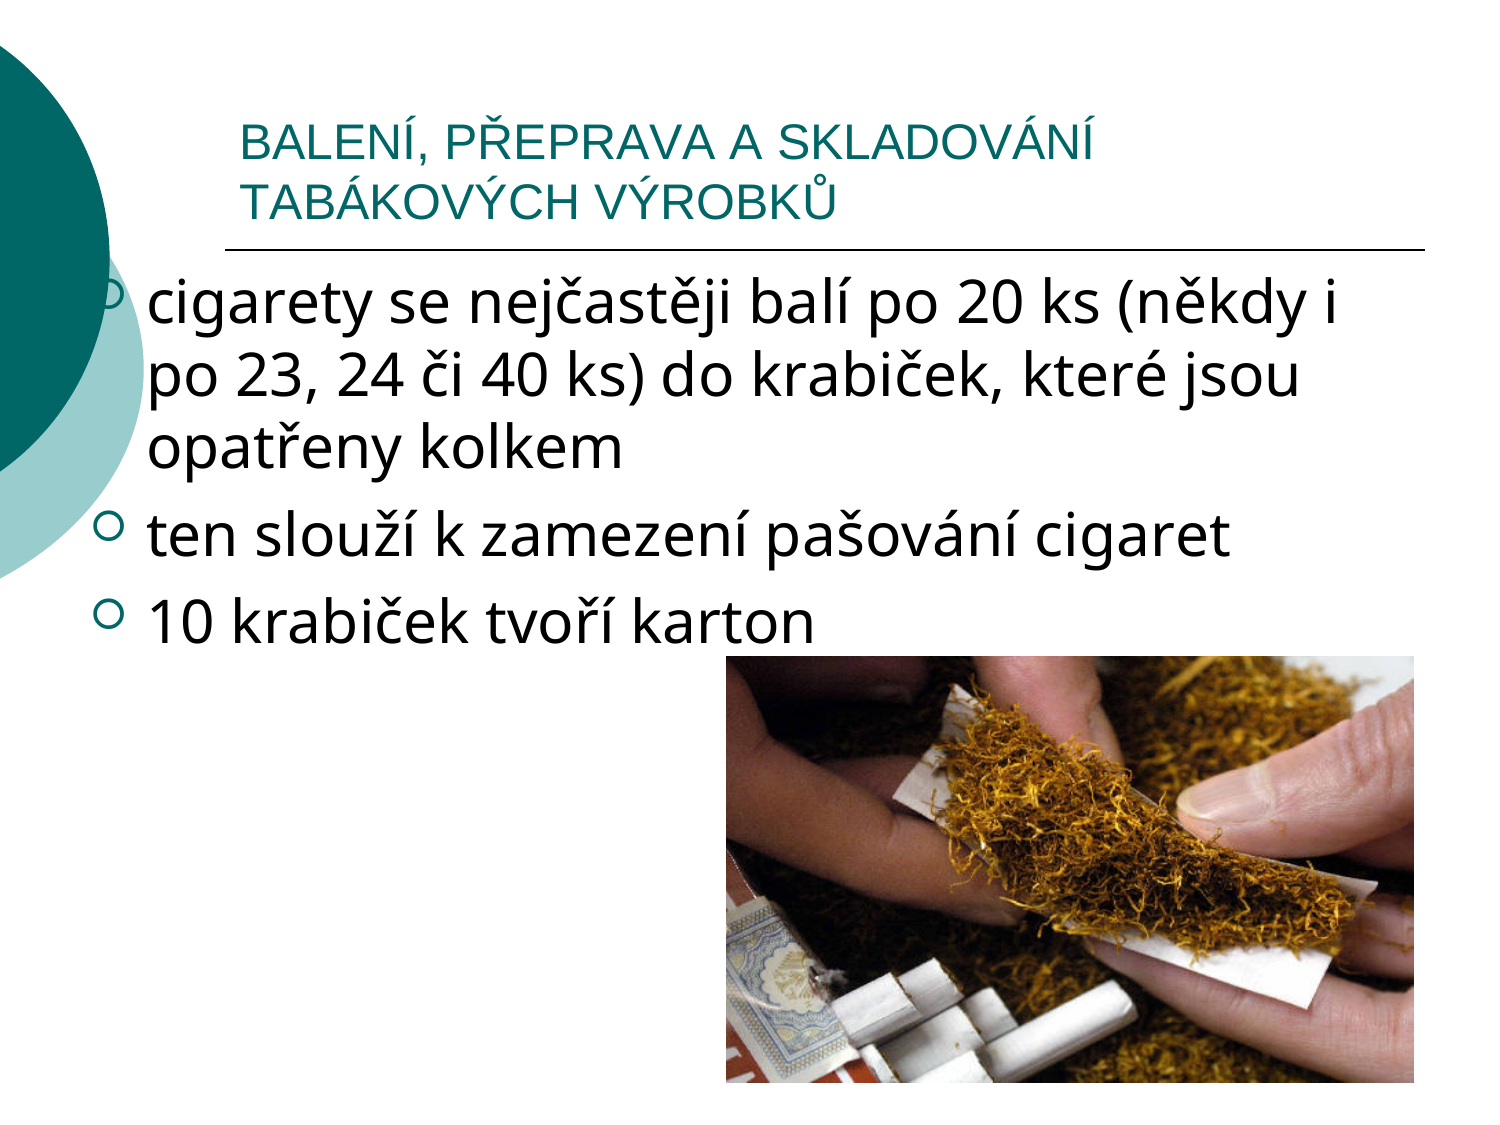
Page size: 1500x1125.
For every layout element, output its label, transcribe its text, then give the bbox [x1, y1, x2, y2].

title BALENÍ, PŘEPRAVA A SKLADOVÁNÍ TABÁKOVÝCH VÝROBKŮ [224, 49, 1425, 237]
list cigarety se nejčastěji balí po 20 ks (někdy i po 23, 24 či 40 ks) do krabiček, které jsou opatřeny kolkem ten slouží k zamezení pašování cigaret 10 krabiček tvoří karton [75, 255, 1426, 740]
picture [726, 656, 1414, 1083]
